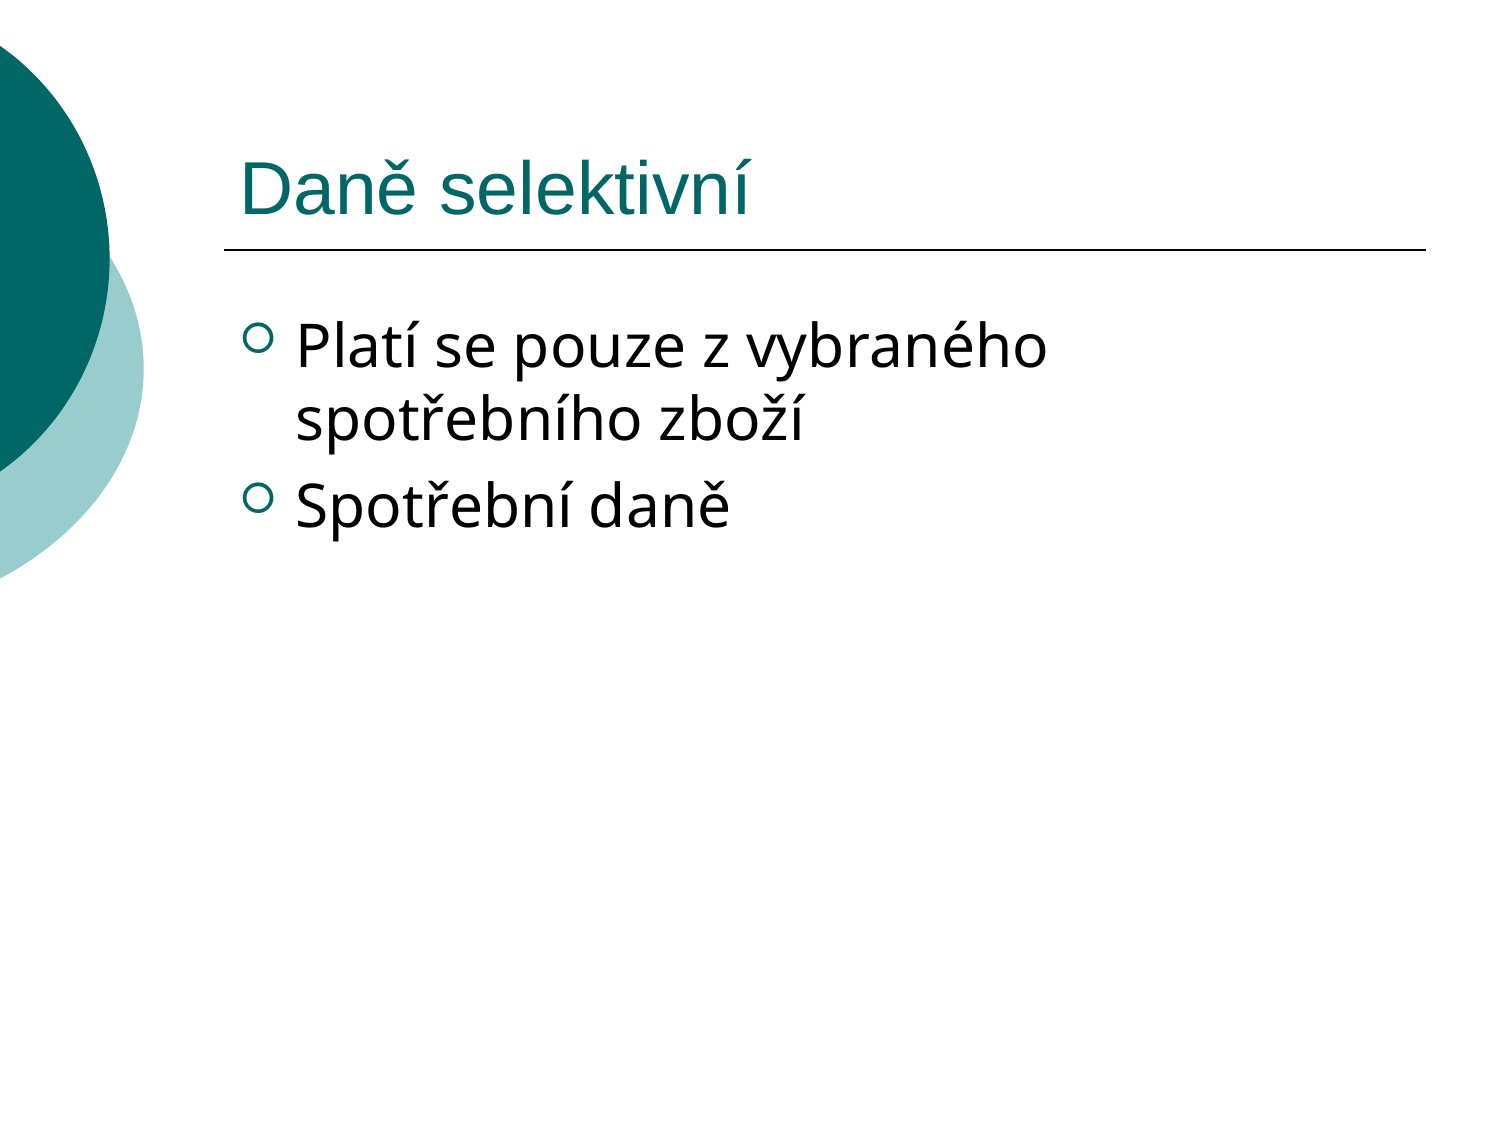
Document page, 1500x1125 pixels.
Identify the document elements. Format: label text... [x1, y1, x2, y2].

list Platí se pouze z vybraného spotřebního zboží Spotřební daně [224, 299, 1425, 975]
title Daně selektivní [224, 49, 1425, 237]
